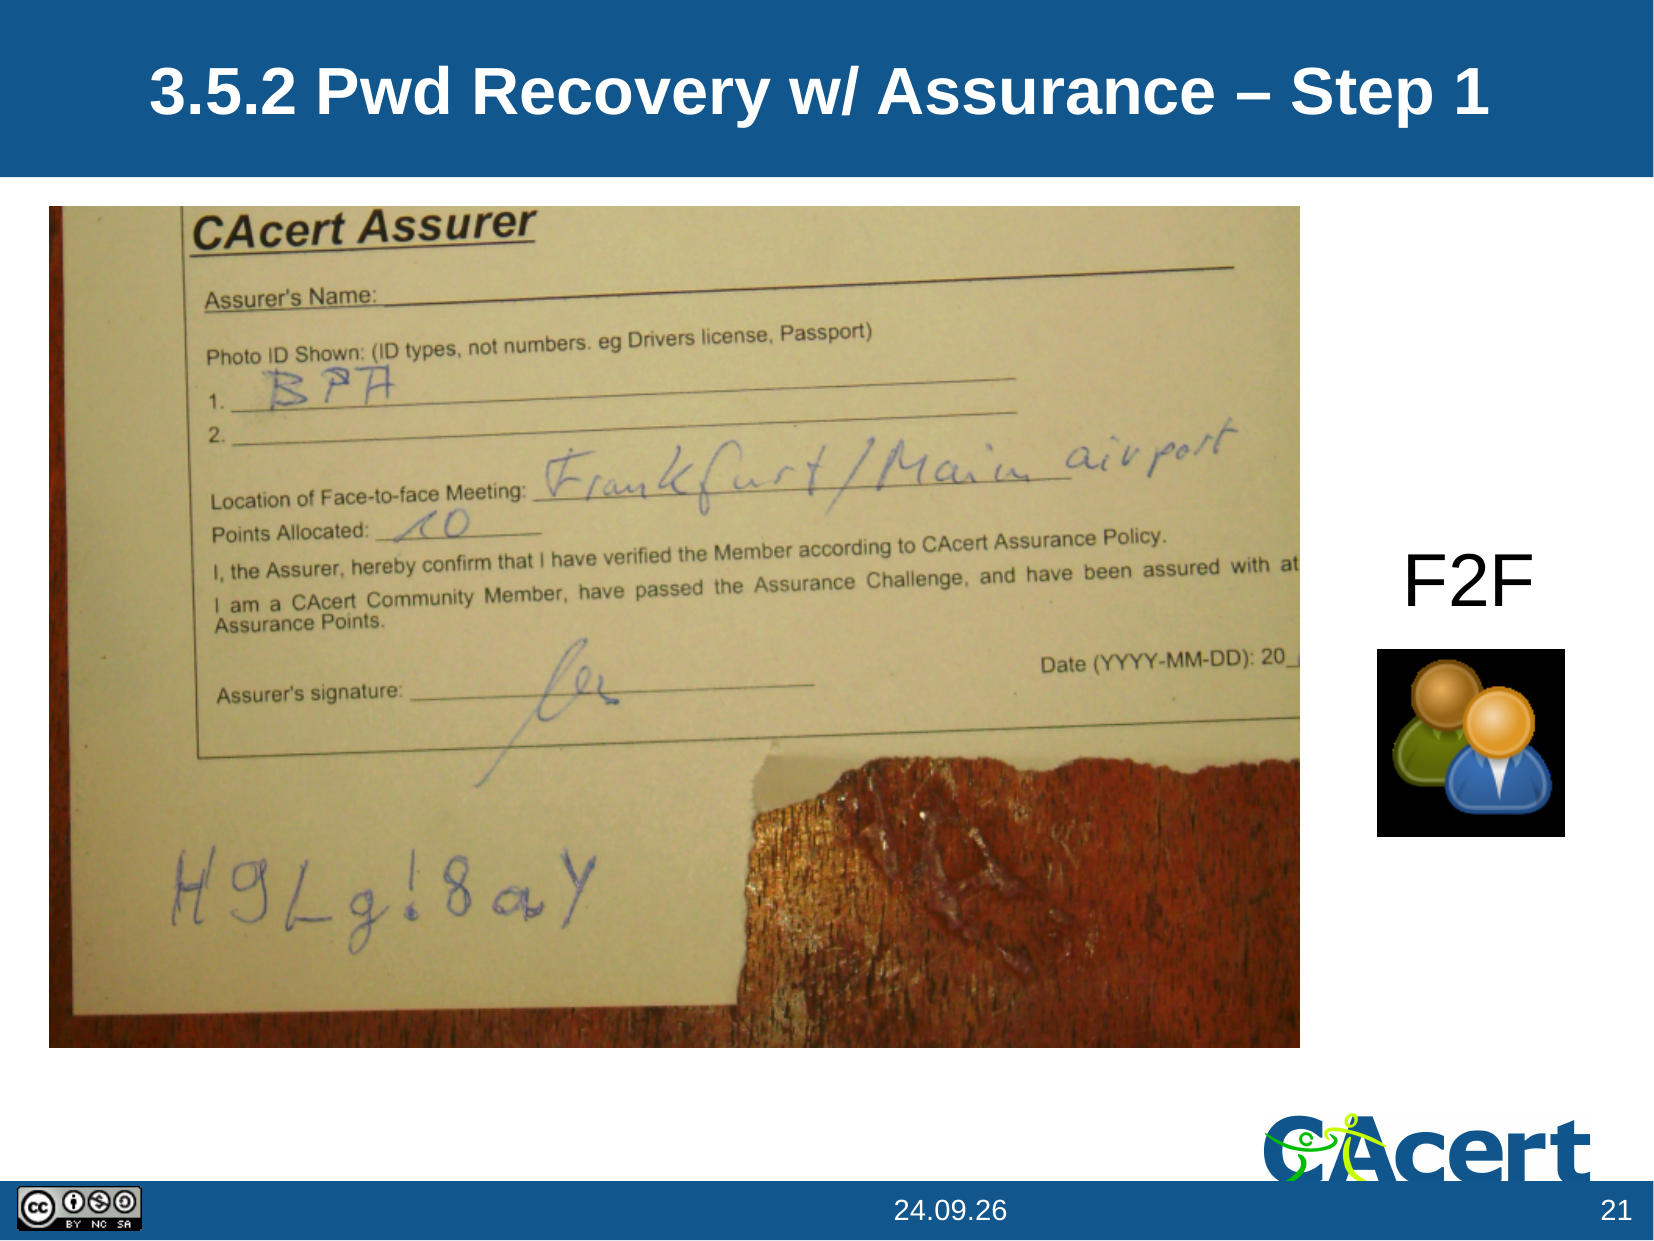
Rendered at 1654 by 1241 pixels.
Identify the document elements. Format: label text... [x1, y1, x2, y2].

picture [1377, 649, 1565, 838]
picture [17, 1186, 142, 1231]
picture [1263, 1112, 1591, 1181]
picture [49, 206, 1300, 1048]
title 3.5.2 Pwd Recovery w/ Assurance – Step 1 [76, 17, 1565, 166]
text_box F2F [1387, 531, 1551, 649]
